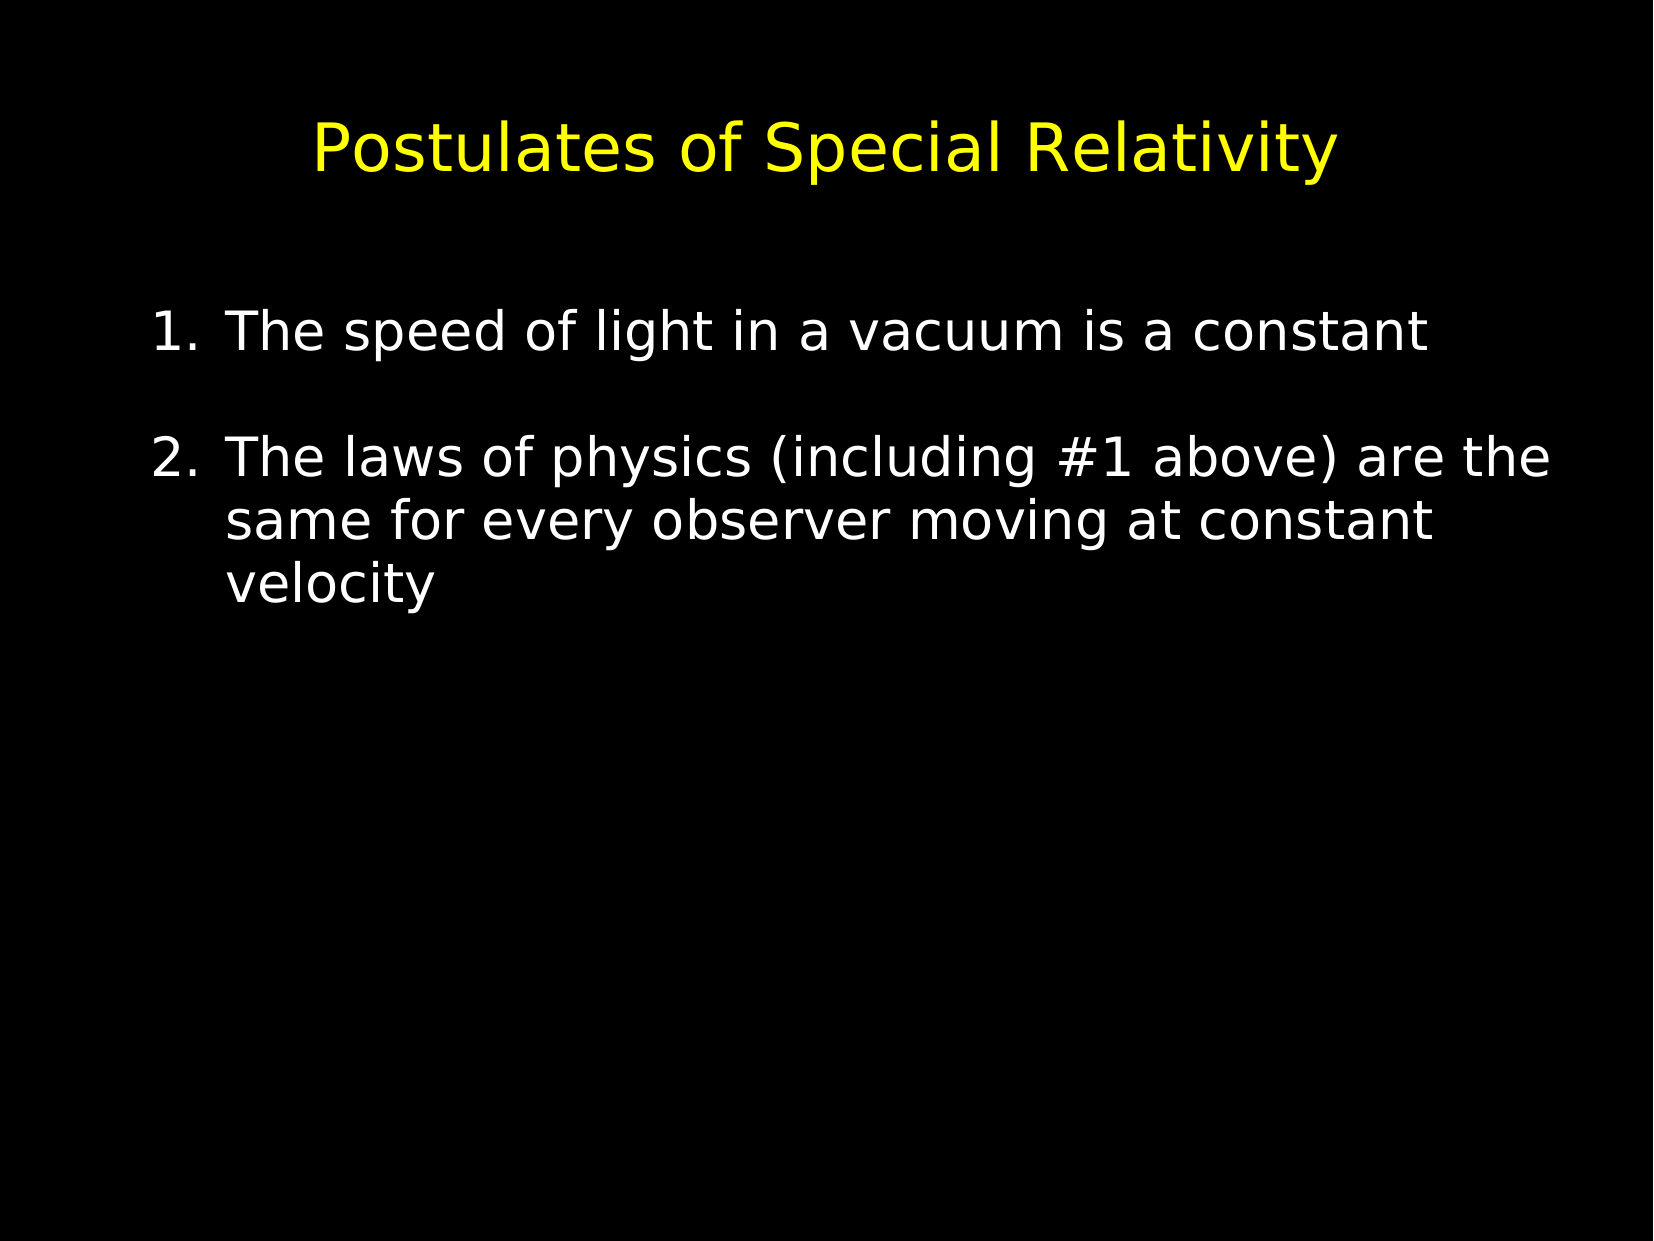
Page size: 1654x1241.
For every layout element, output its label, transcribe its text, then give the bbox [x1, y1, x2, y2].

text_box Postulates of Special Relativity [311, 109, 1342, 188]
text_box 1. The speed of light in a vacuum is a constant 2. The laws of physics (including #1 above) are the same for every observer moving at constant velocity [150, 300, 1576, 616]
